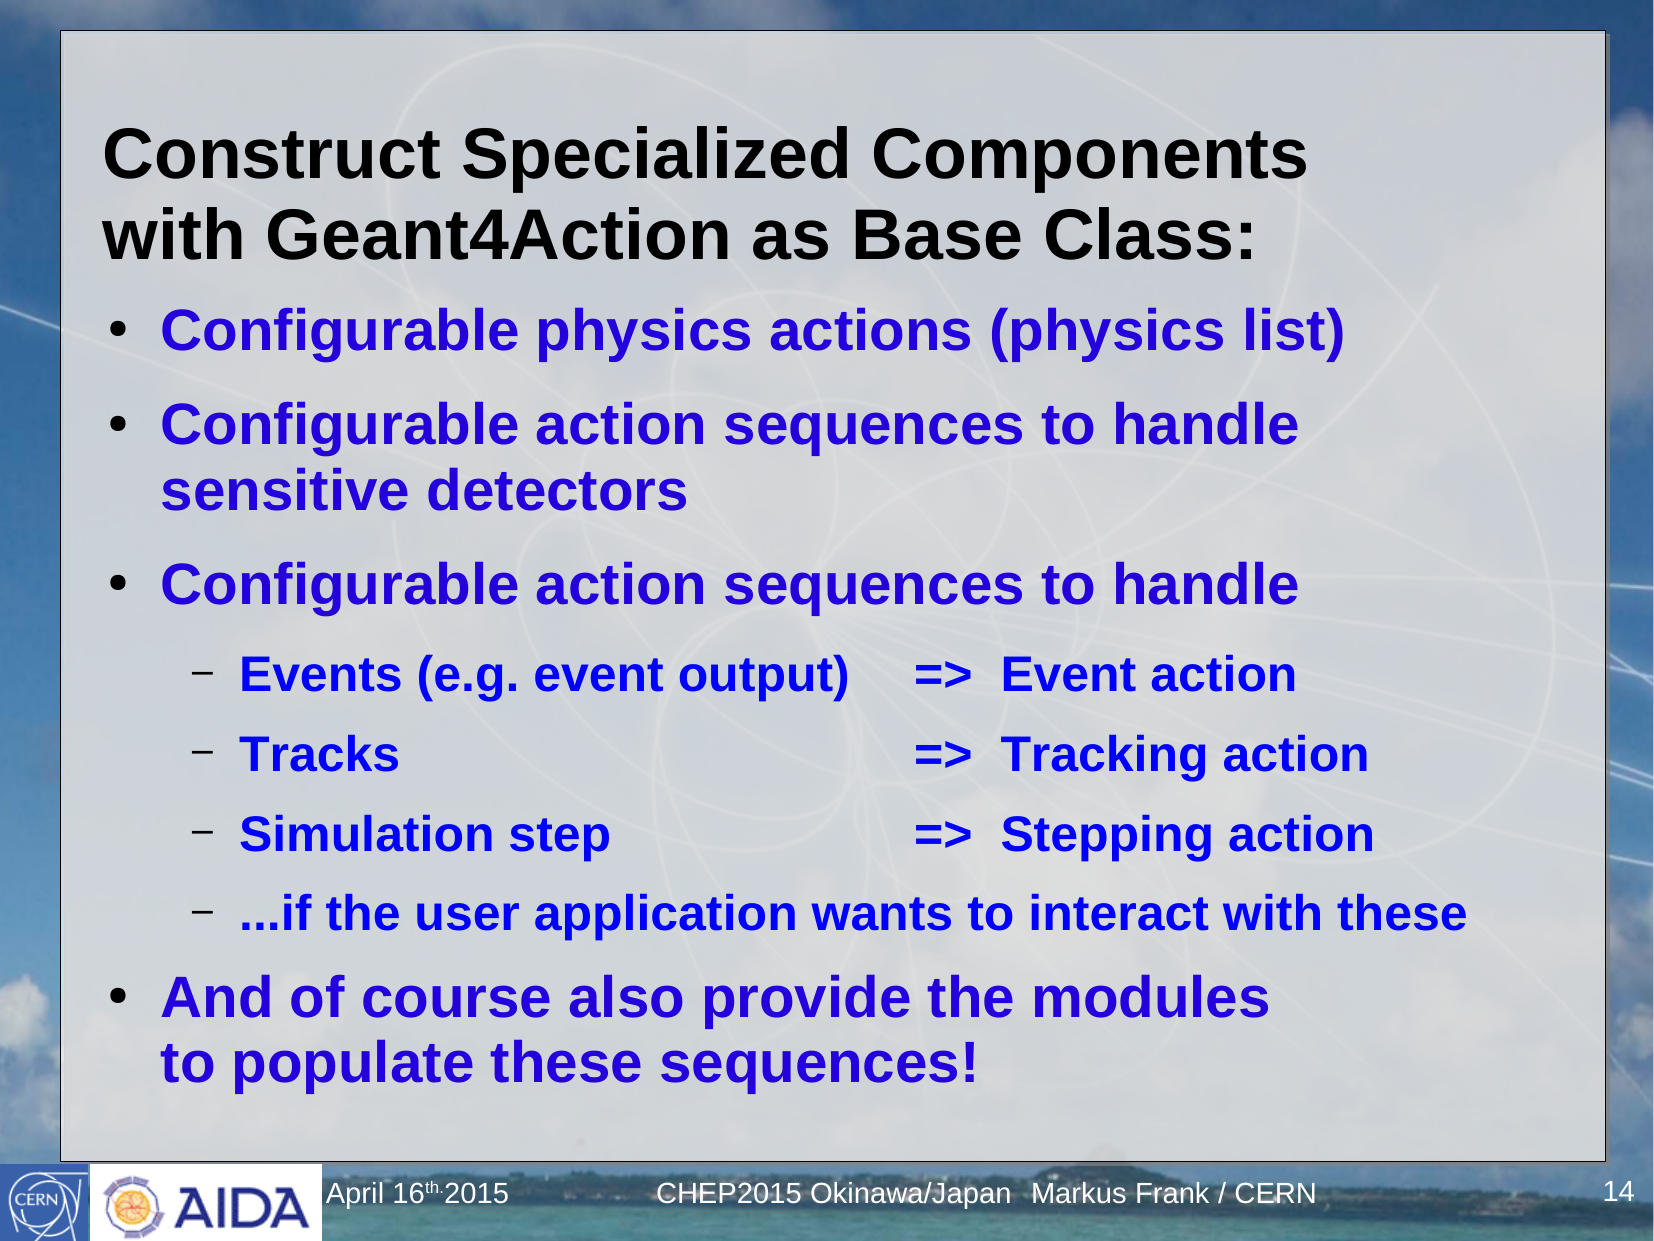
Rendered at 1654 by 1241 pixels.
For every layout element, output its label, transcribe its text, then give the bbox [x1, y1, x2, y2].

list Configurable physics actions (physics list) Configurable action sequences to handle sensitive detectors Configurable action sequences to handle Events (e.g. event output) => Event action Tracks => Tracking action Simulation step => Stepping action ...if the user application wants to interact with these And of course also provide the modules to populate these sequences! [90, 297, 1546, 1099]
picture [0, 0, 1654, 1241]
title Construct Specialized Components with Geant4Action as Base Class: [82, 90, 1536, 298]
